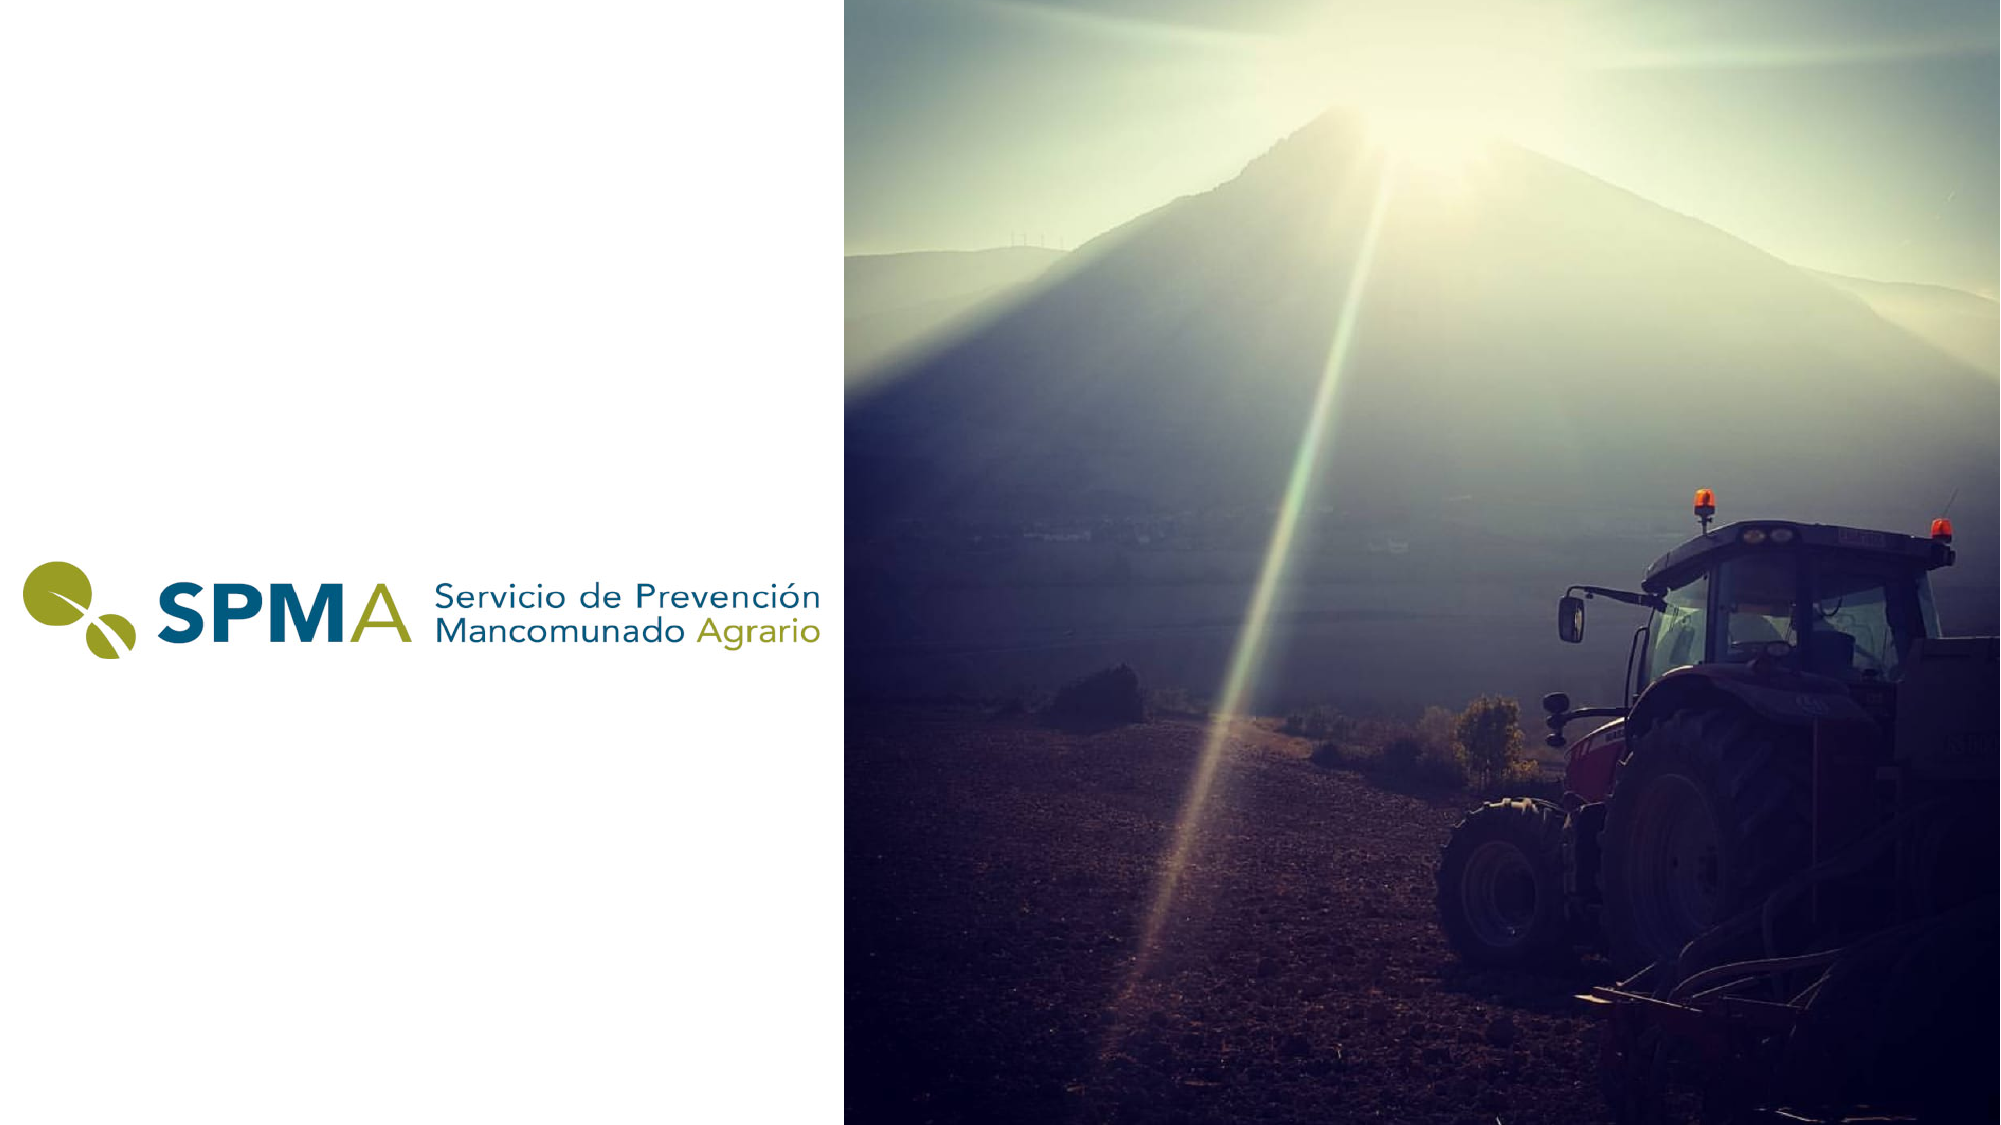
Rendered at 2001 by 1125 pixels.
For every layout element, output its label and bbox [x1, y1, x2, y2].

picture [844, 0, 2000, 1125]
chart [23, 560, 822, 660]
